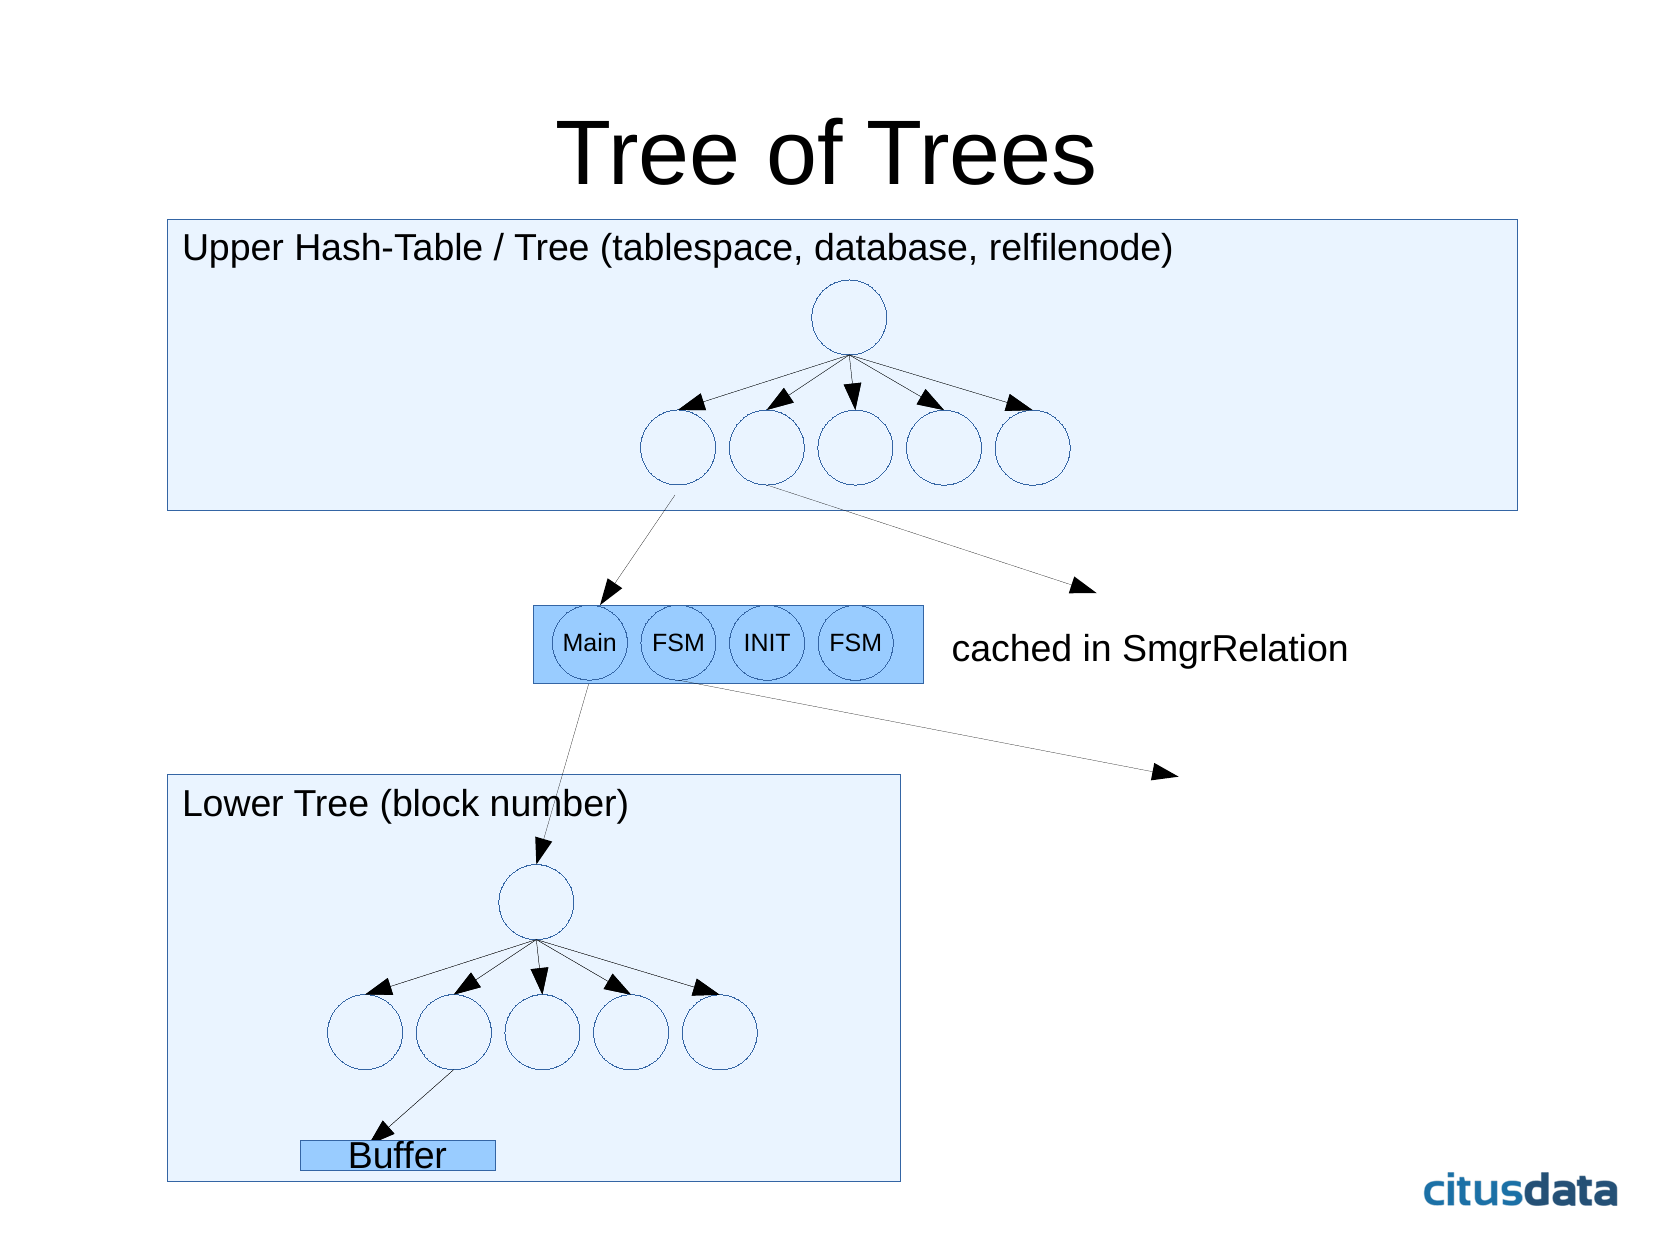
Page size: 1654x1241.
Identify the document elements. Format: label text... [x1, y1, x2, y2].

picture [1420, 1167, 1622, 1209]
title Tree of Trees [82, 49, 1571, 257]
text_box Main [552, 605, 628, 681]
text_box FSM [818, 605, 894, 681]
text_box INIT [729, 605, 805, 681]
text_box FSM [640, 605, 716, 681]
text_box Upper Hash-Table / Tree (tablespace, database, relfilenode) [167, 257, 1518, 511]
text_box cached in SmgrRelation [936, 619, 1364, 677]
text_box [533, 605, 692, 684]
text_box [684, 605, 924, 684]
text_box Lower Tree (block number) [167, 774, 901, 1182]
text_box Buffer [300, 1140, 496, 1171]
